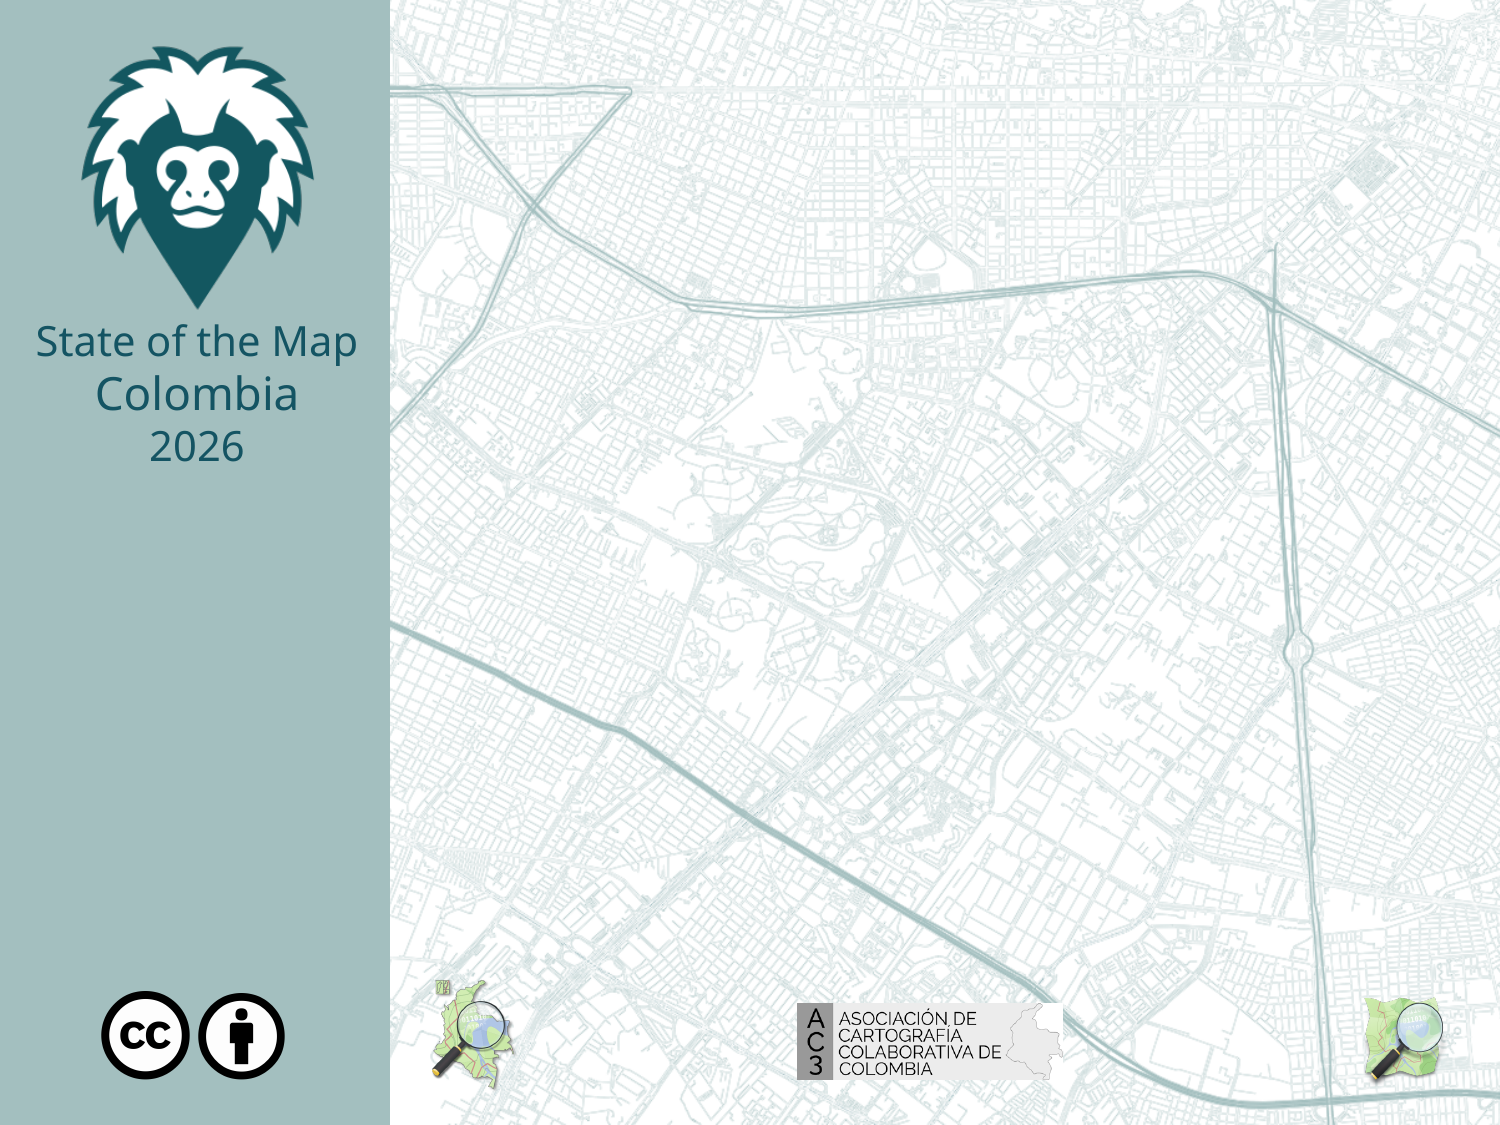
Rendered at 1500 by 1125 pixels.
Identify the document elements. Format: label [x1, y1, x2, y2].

picture [22, 22, 365, 312]
picture [101, 991, 190, 1080]
picture [797, 1003, 1063, 1080]
picture [1361, 997, 1447, 1088]
picture [390, 0, 622, 1125]
picture [198, 993, 285, 1080]
